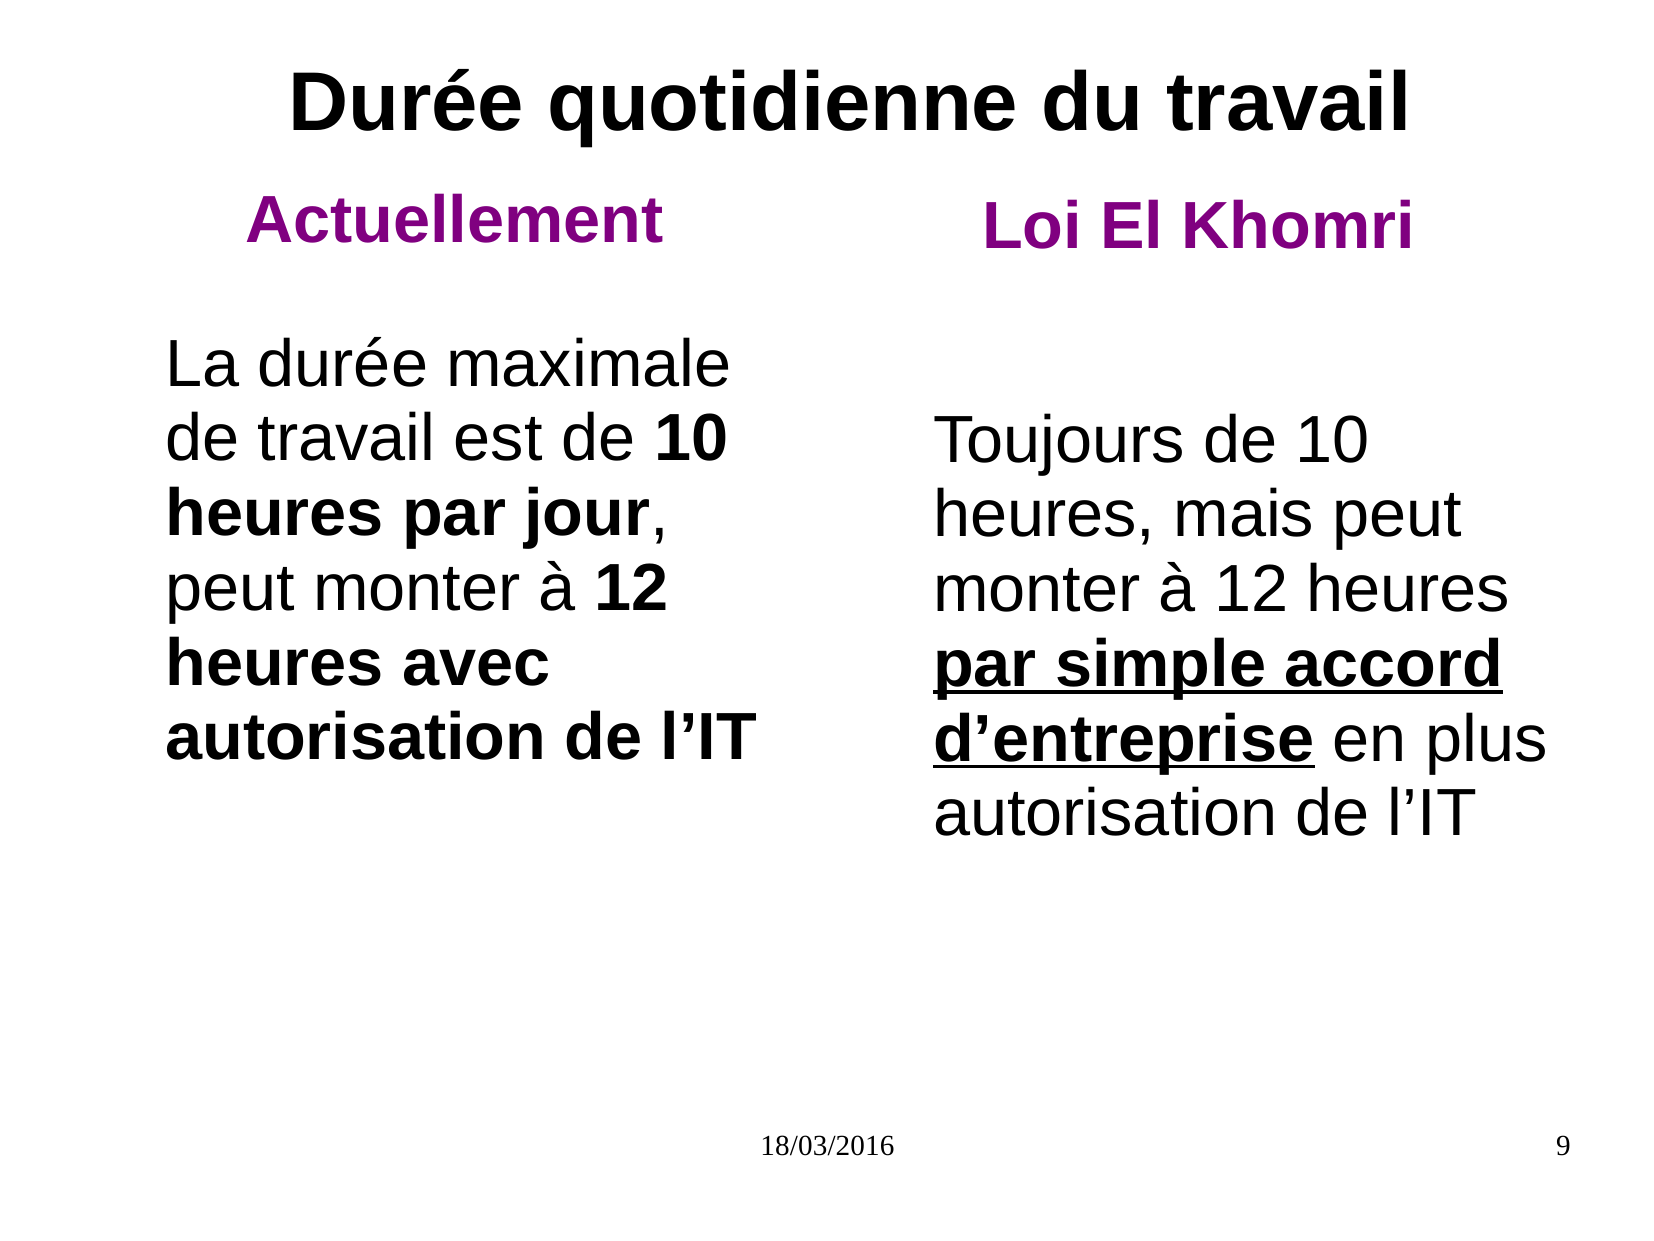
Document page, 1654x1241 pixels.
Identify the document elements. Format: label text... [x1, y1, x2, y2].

title Durée quotidienne du travail [82, 49, 1583, 154]
list Toujours de 10 heures, mais peut monter à 12 heures par simple accord d’entreprise en plus autorisation de l’IT [862, 401, 1583, 981]
title Loi El Khomri [814, 173, 1548, 278]
title Actuellement [70, 167, 804, 272]
list La durée maximale de travail est de 10 heures par jour, peut monter à 12 heures avec autorisation de l’IT [94, 325, 815, 957]
